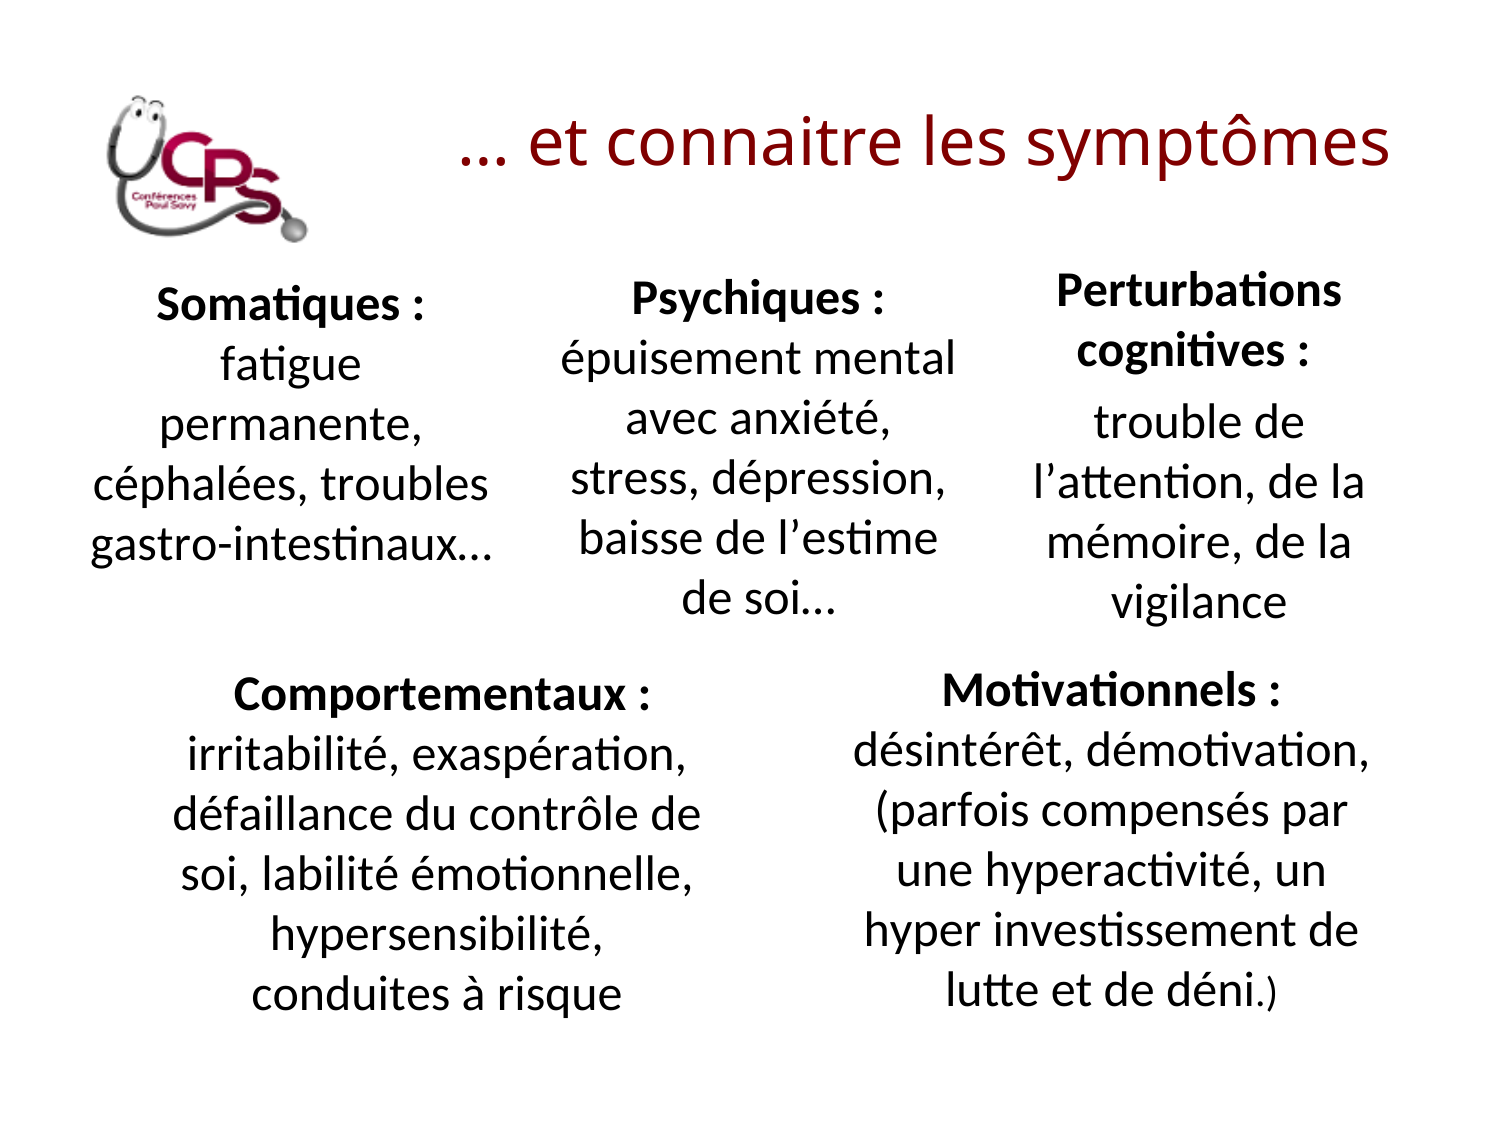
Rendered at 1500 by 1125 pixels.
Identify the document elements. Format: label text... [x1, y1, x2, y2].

picture [71, 44, 343, 264]
list Psychiques : épuisement mental avec anxiété, stress, dépression, baisse de l’estime de soi… [545, 256, 981, 632]
list Perturbations cognitives : trouble de l’attention, de la mémoire, de la vigilance [1018, 248, 1453, 637]
list Comportementaux : irritabilité, exaspération, défaillance du contrôle de soi, labilité émotionnelle, hypersensibilité, conduites à risque [157, 652, 730, 1054]
list Motivationnels : désintérêt, démotivation, (parfois compensés par une hyperactivité, un hyper investissement de lutte et de déni.) [838, 649, 1403, 1122]
list Somatiques : fatigue permanente, céphalées, troubles gastro-intestinaux… [75, 262, 510, 617]
title … et connaitre les symptômes [343, 45, 1426, 233]
